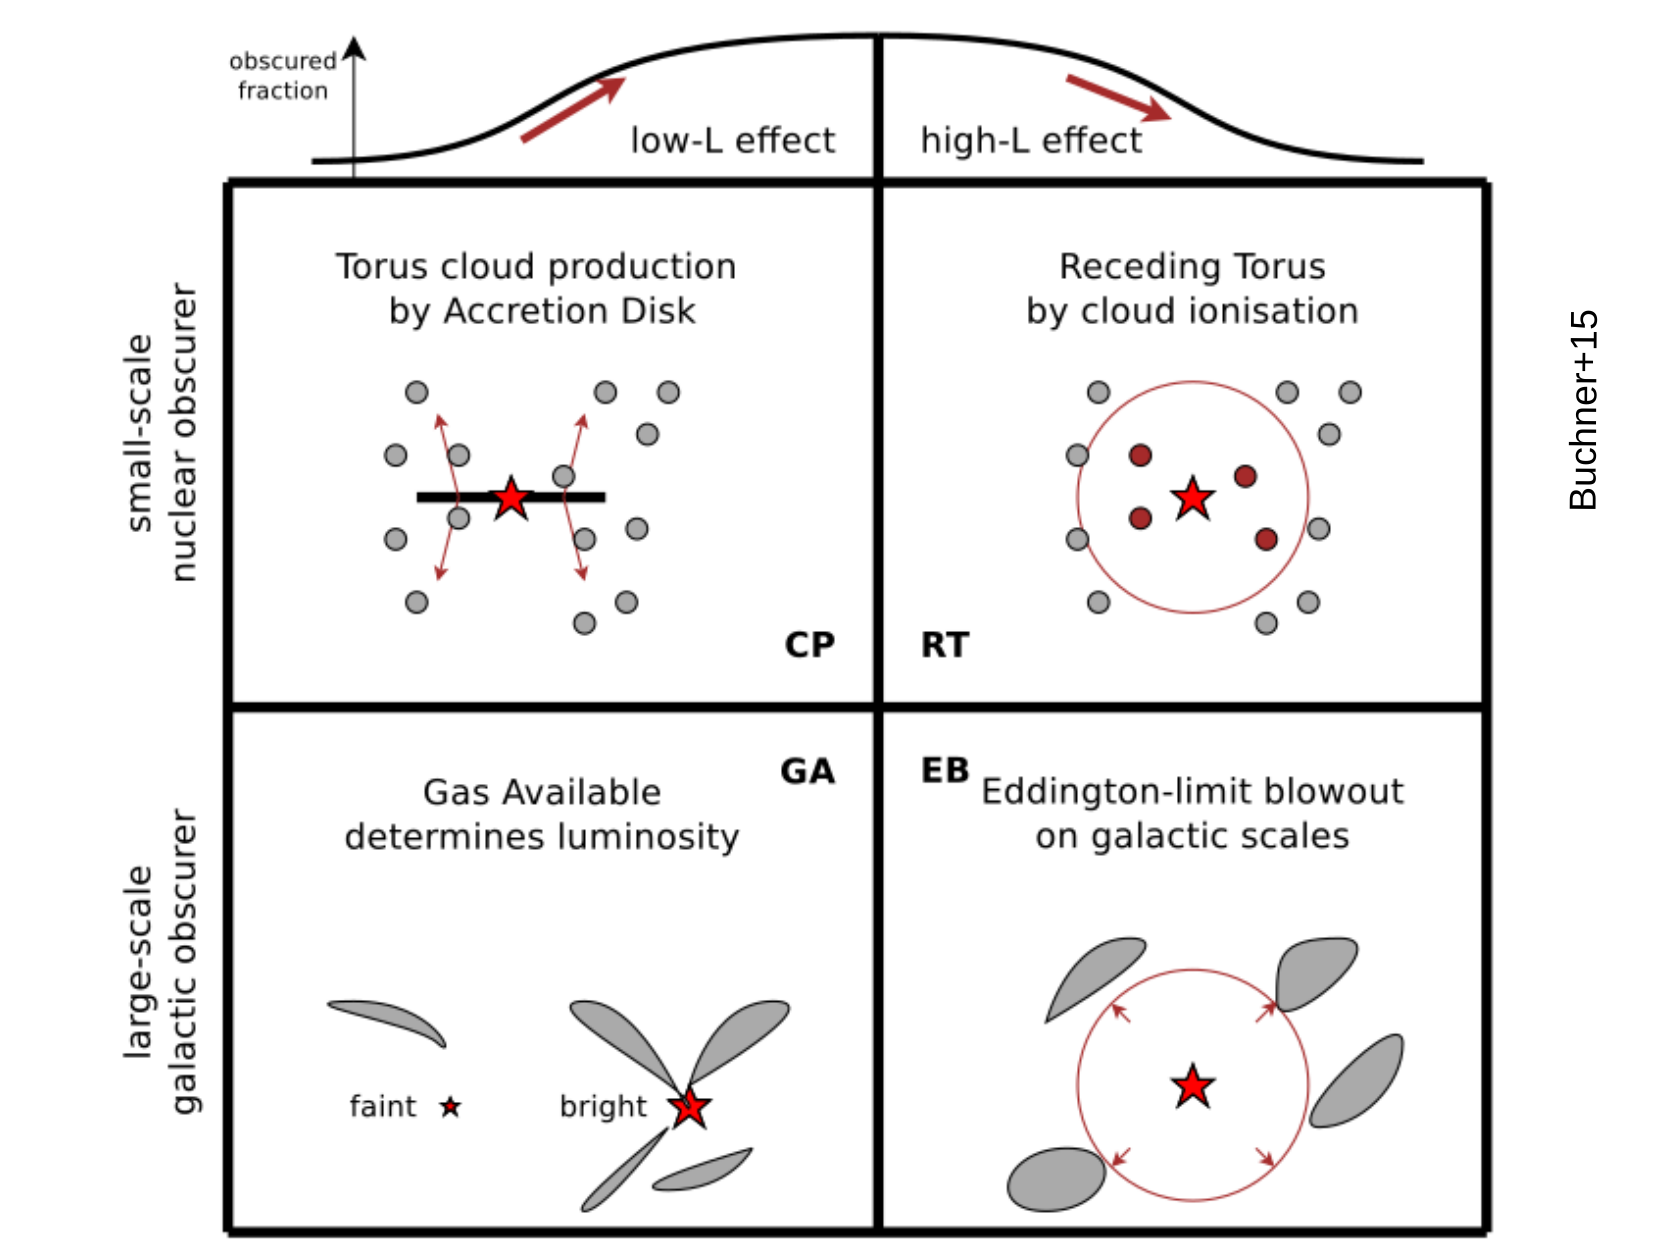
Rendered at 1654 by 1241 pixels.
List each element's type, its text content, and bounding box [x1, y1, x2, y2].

text_box Buchner+15 [1554, 224, 1613, 563]
picture [90, 14, 1521, 1241]
